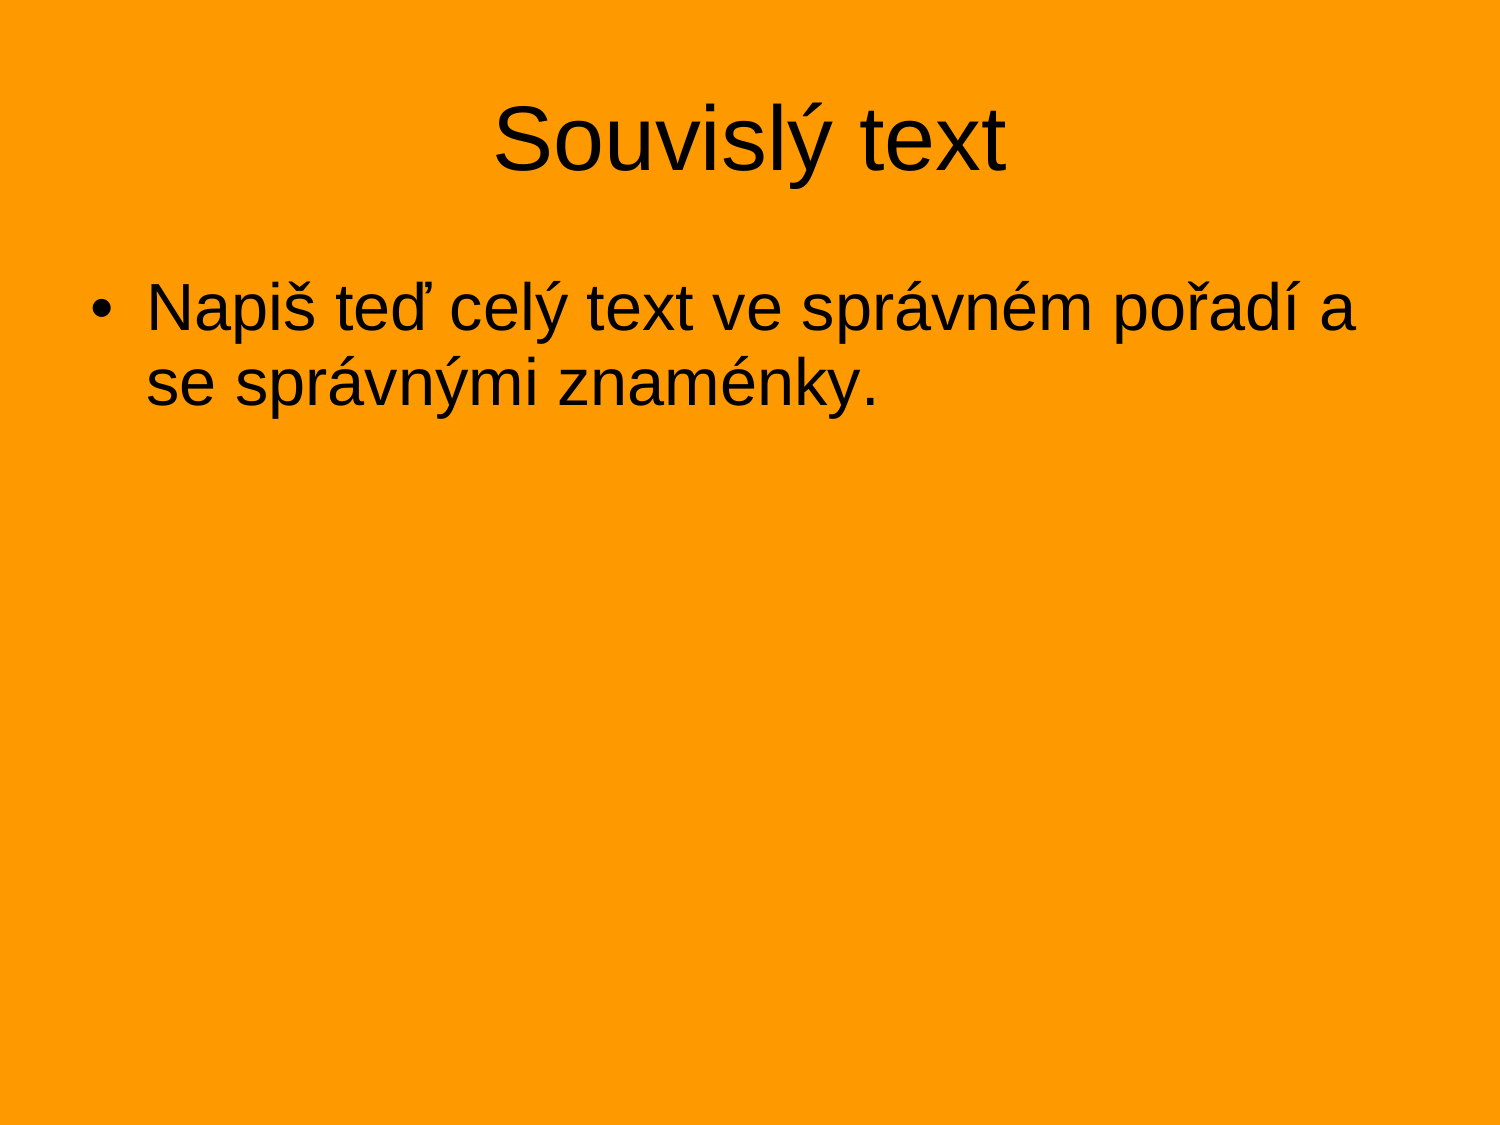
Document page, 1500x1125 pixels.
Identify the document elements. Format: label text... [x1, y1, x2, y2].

list Napiš teď celý text ve správném pořadí a se správnými znaménky. [75, 262, 1426, 1006]
title Souvislý text [75, 45, 1426, 233]
